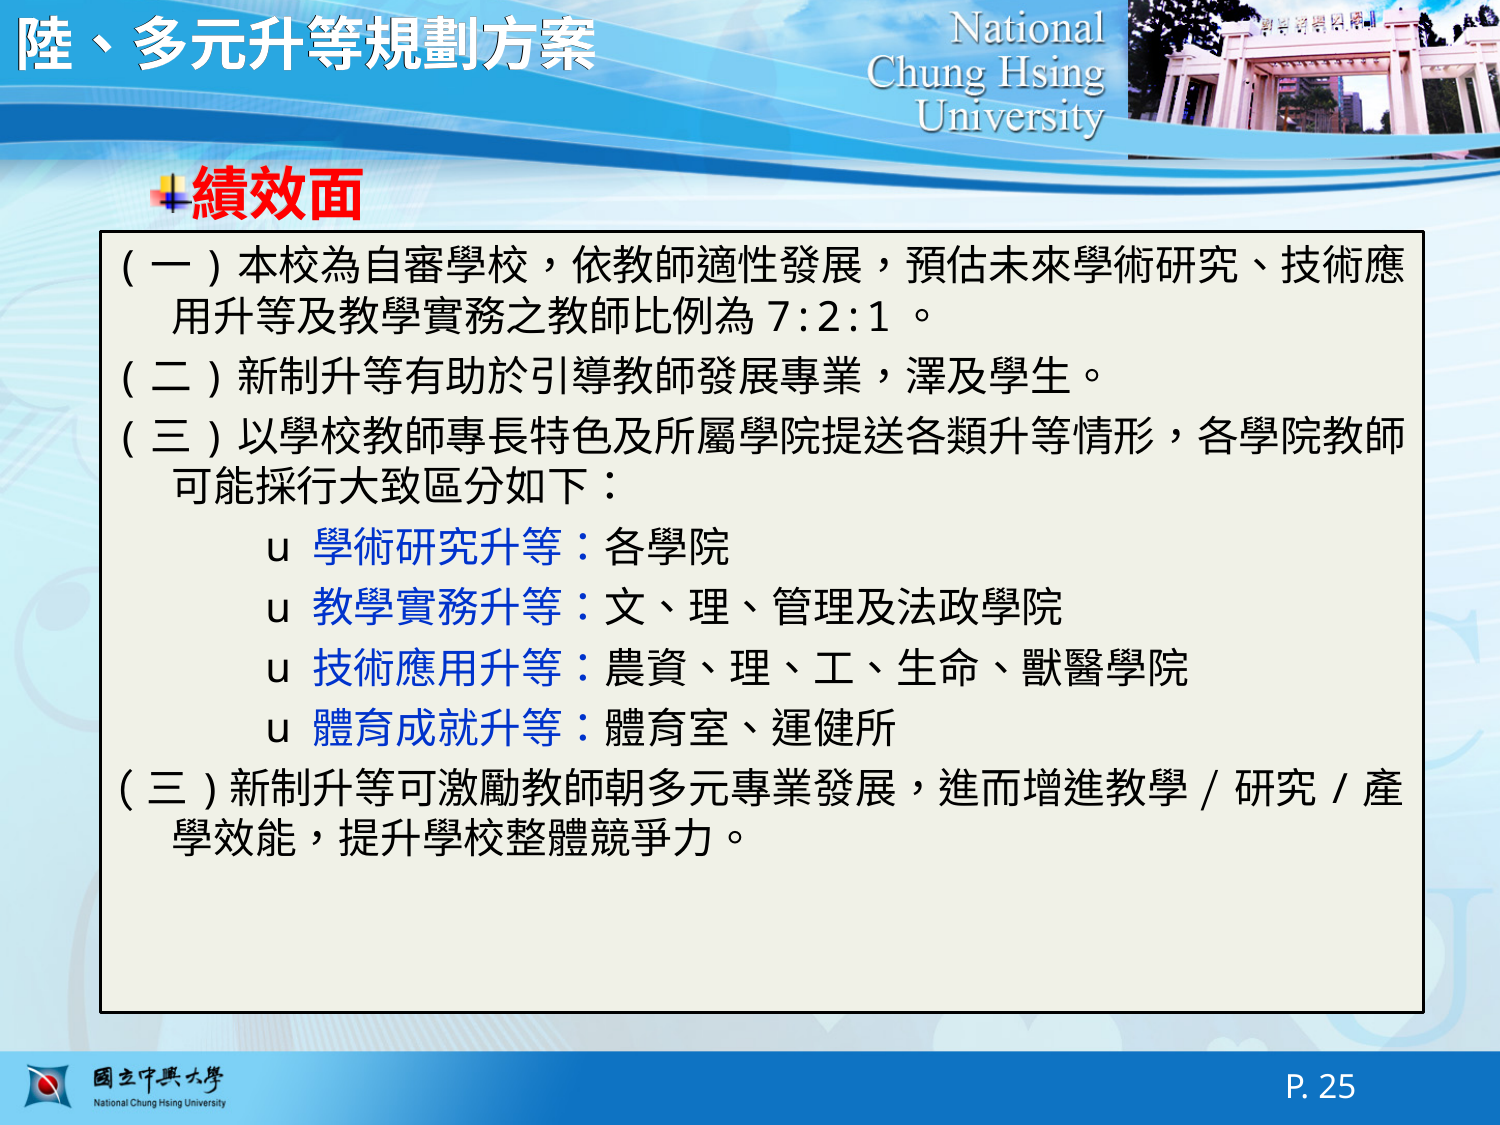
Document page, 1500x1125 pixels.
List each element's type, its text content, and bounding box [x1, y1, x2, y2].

text_box (一)本校為自審學校，依教師適性發展，預估未來學術研究、技術應用升等及教學實務之教師比例為7:2:1。 (二)新制升等有助於引導教師發展專業，澤及學生。 (三)以學校教師專長特色及所屬學院提送各類升等情形，各學院教師可能採行大致區分如下： 學術研究升等：各學院 教學實務升等：文、理、管理及法政學院 技術應用升等：農資、理、工、生命、獸醫學院 體育成就升等：體育室、運健所 (三)新制升等可激勵教師朝多元專業發展，進而增進教學/研究/產學效能，提升學校整體競爭力。 [100, 231, 1424, 1013]
text_box 績效面 [136, 149, 1305, 230]
text_box 陸、多元升等規劃方案 [0, 0, 821, 79]
